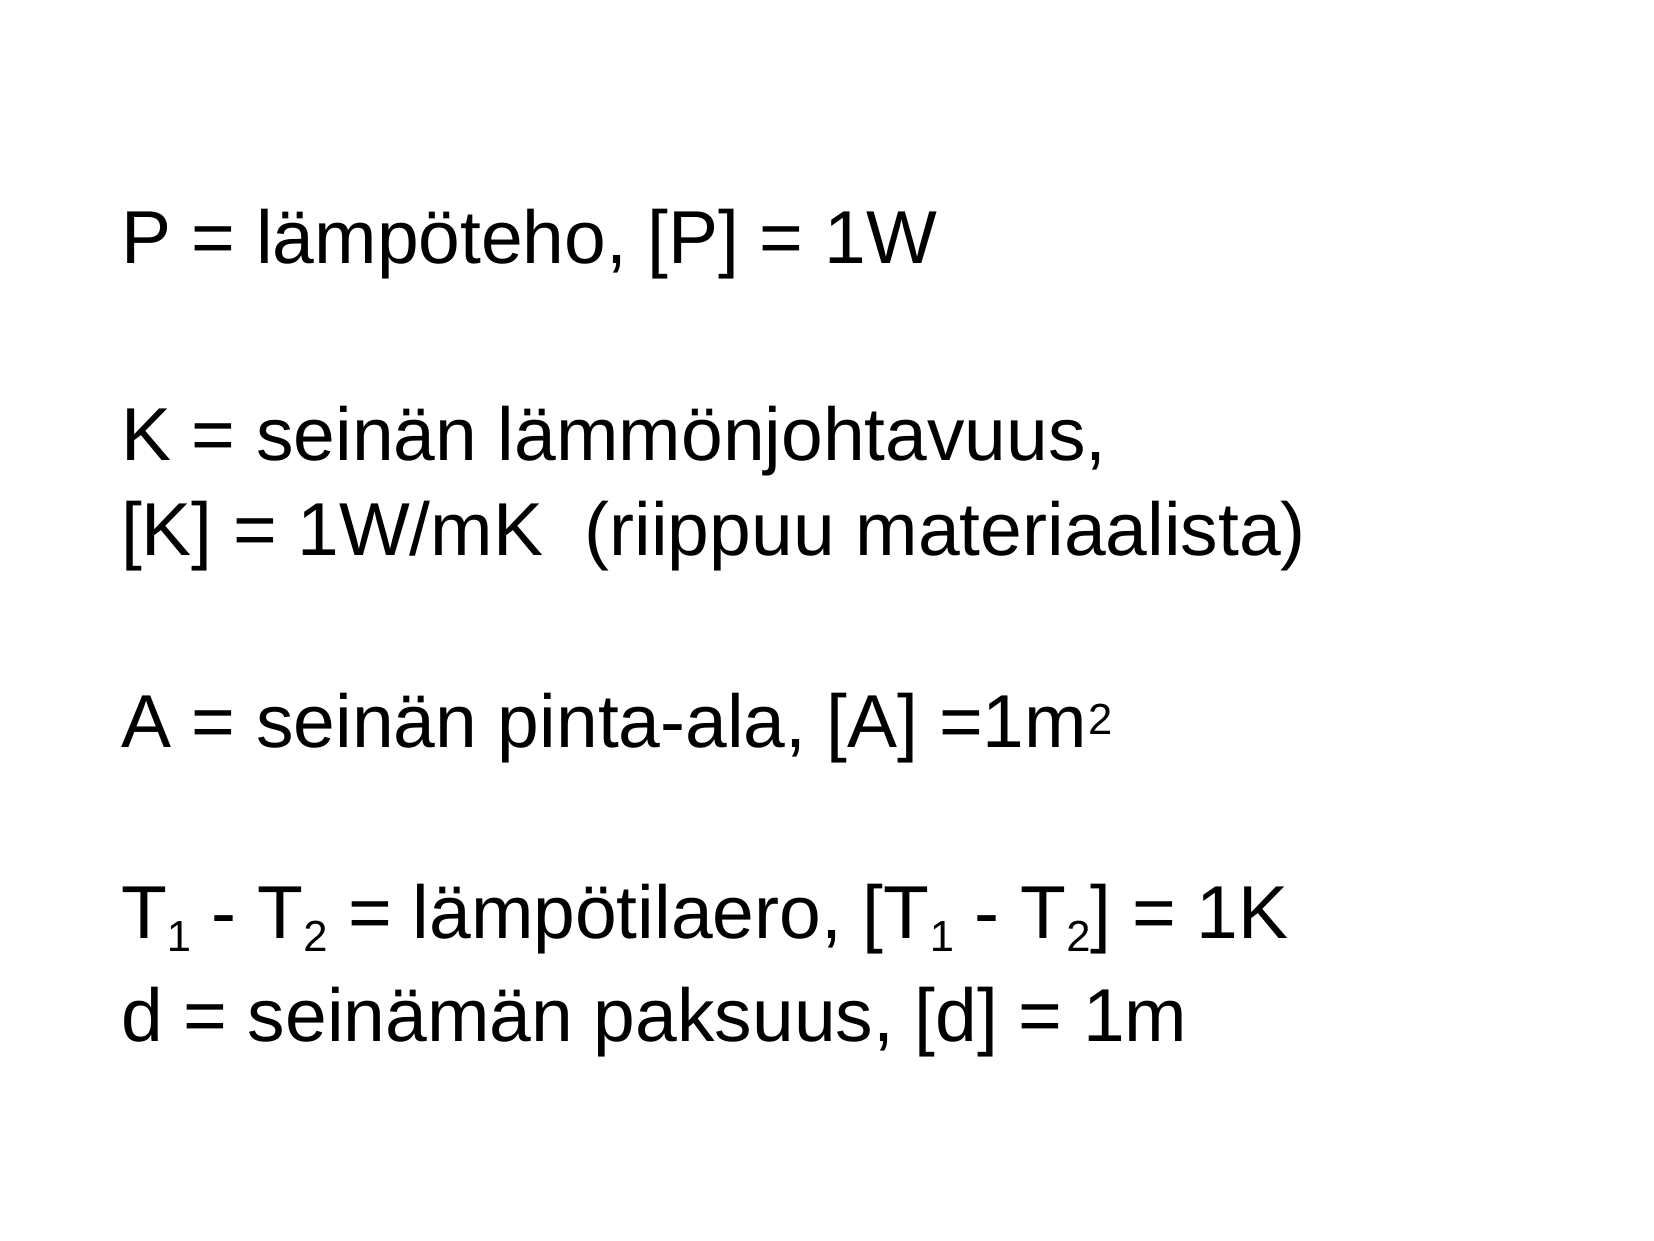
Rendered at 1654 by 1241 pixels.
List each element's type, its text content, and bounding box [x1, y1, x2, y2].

text_box P = lämpöteho, [P] = 1W K = seinän lämmönjohtavuus, [K] = 1W/mK (riippuu materiaalista) A = seinän pinta-ala, [A] =1m2 T1 - T2 = lämpötilaero, [T1 - T2] = 1K d = seinämän paksuus, [d] = 1m [106, 189, 1528, 967]
